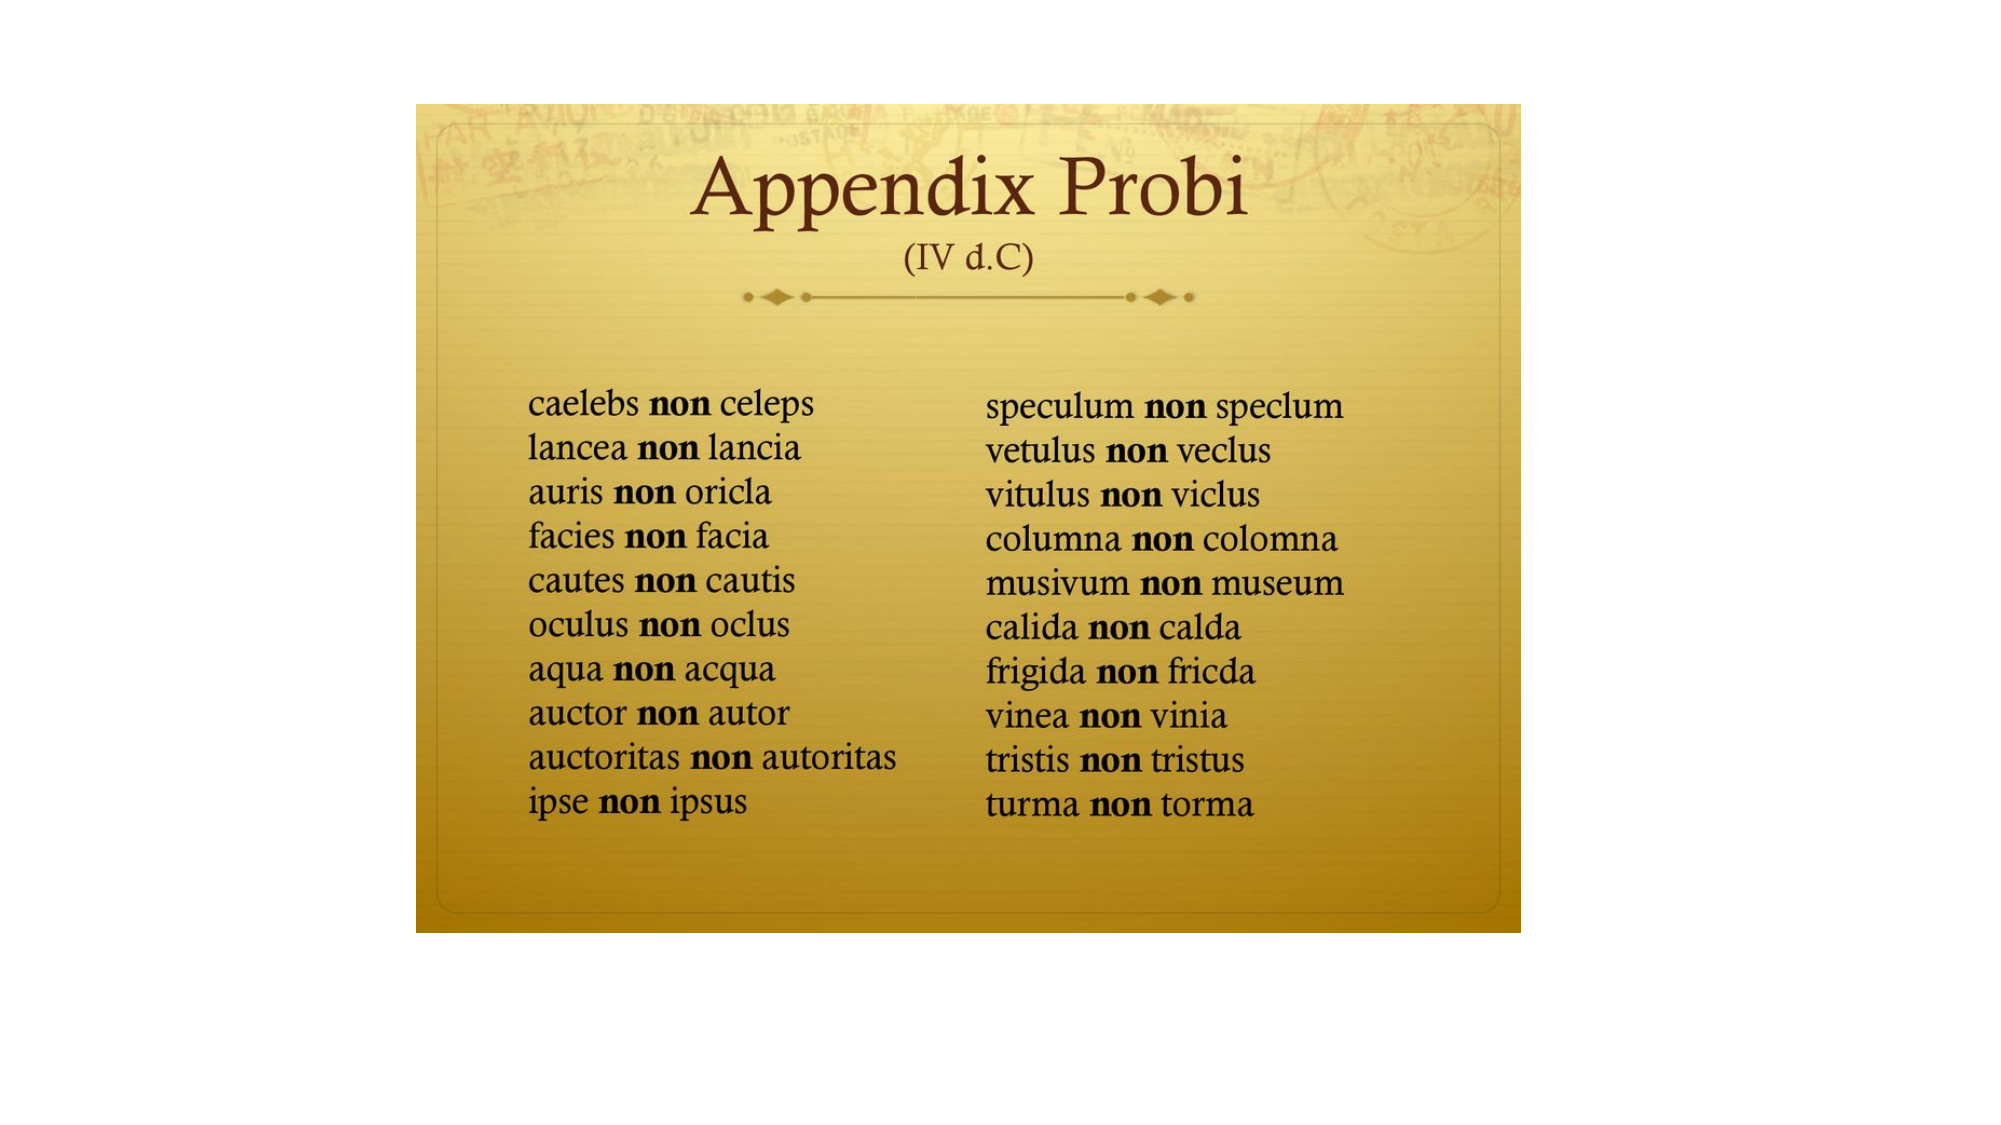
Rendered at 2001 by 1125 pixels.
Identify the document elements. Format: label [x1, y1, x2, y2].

picture [416, 104, 1521, 934]
